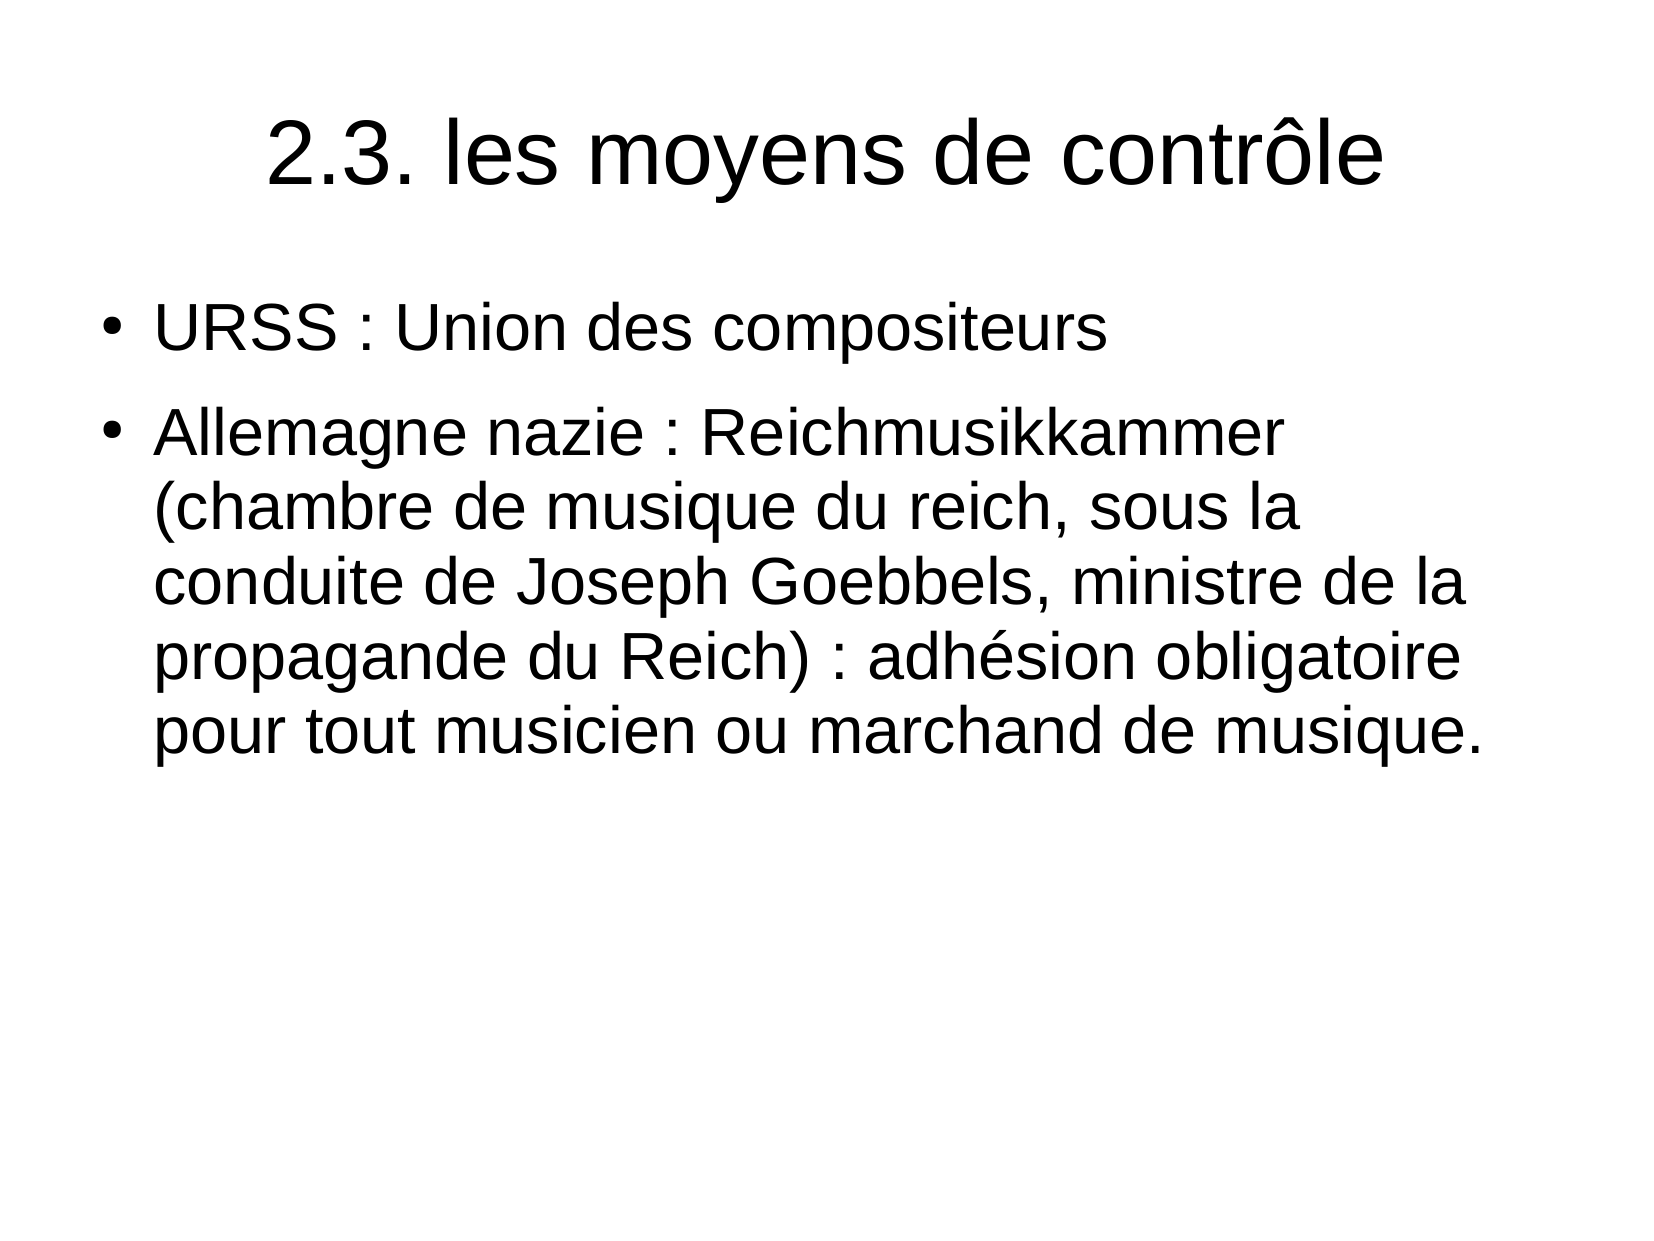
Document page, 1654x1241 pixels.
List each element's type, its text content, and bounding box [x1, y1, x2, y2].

title 2.3. les moyens de contrôle [82, 49, 1571, 257]
list URSS : Union des compositeurs Allemagne nazie : Reichmusikkammer (chambre de musique du reich, sous la conduite de Joseph Goebbels, ministre de la propagande du Reich) : adhésion obligatoire pour tout musicien ou marchand de musique. [82, 290, 1571, 1010]
